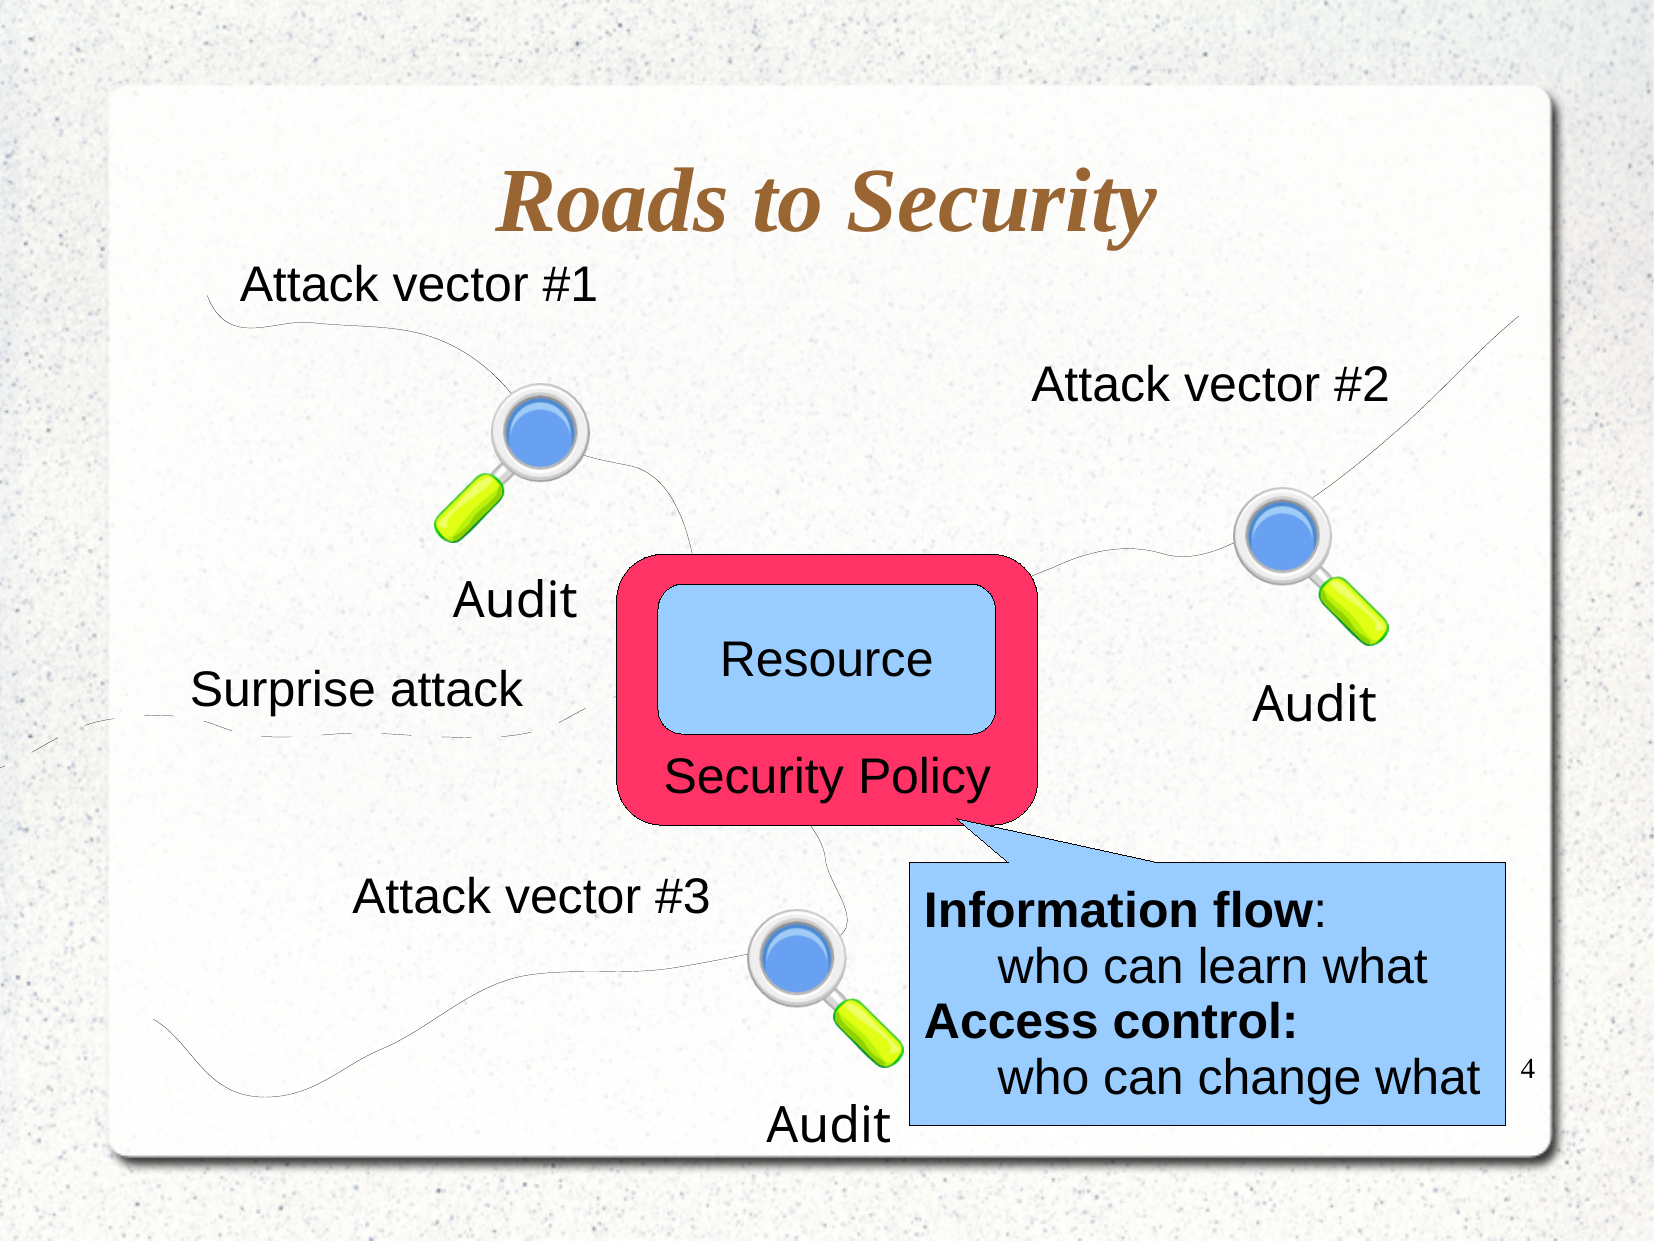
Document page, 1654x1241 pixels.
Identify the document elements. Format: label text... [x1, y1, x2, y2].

picture [0, 0, 1654, 1241]
text_box Surprise attack [175, 653, 563, 731]
text_box Attack vector #1 [225, 248, 638, 320]
text_box Audit [438, 556, 626, 630]
text_box Resource [657, 584, 996, 735]
text_box Security Policy [616, 554, 1038, 826]
text_box Attack vector #2 [1016, 349, 1429, 420]
text_box Attack vector #3 [337, 860, 751, 932]
text_box Information flow: who can learn what Access control: who can change what [909, 818, 1506, 1126]
text_box Audit [1237, 660, 1426, 734]
title Roads to Security [118, 104, 1536, 297]
text_box Audit [751, 1082, 940, 1156]
